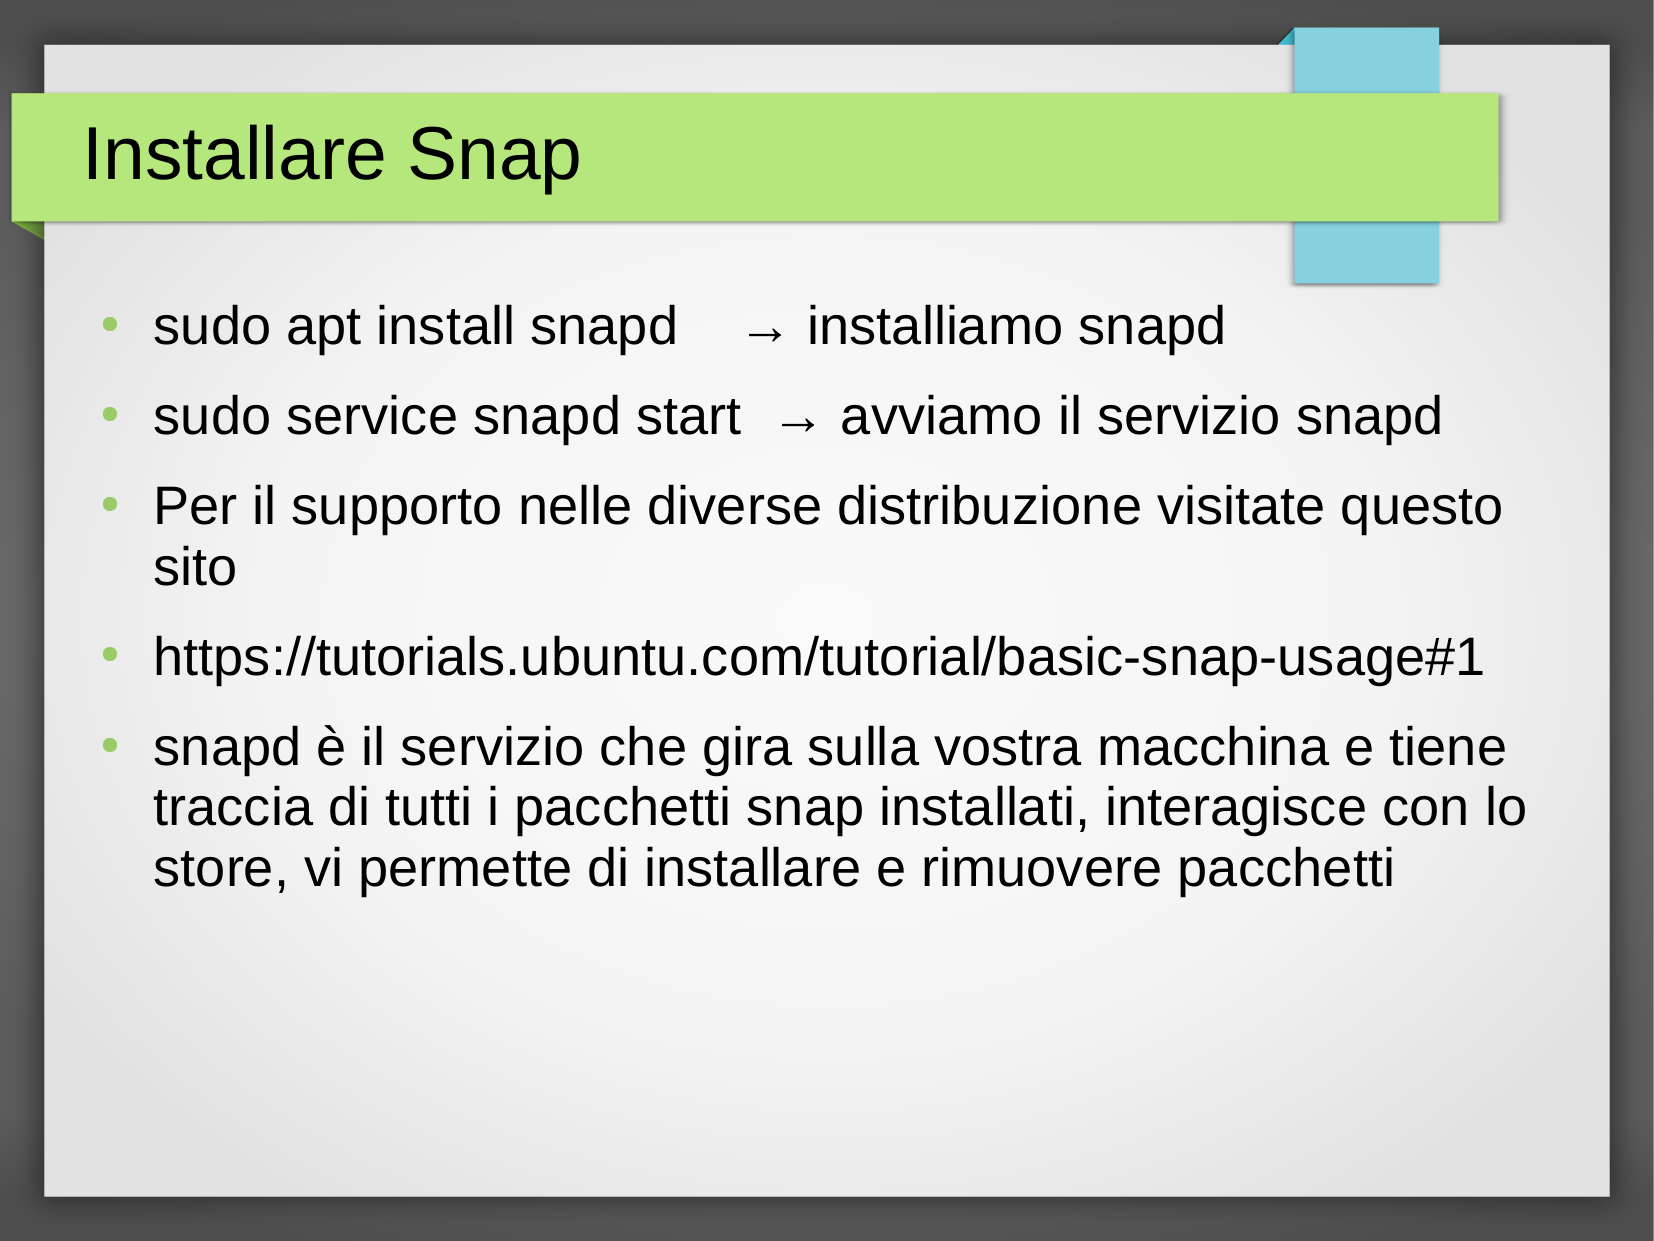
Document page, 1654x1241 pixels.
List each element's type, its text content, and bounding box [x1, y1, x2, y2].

title Installare Snap [82, 94, 1264, 213]
picture [0, 0, 1654, 1241]
list sudo apt install snapd → installiamo snapd sudo service snapd start → avviamo il servizio snapd Per il supporto nelle diverse distribuzione visitate questo sito https://tutorials.ubuntu.com/tutorial/basic-snap-usage#1 snapd è il servizio che gira sulla vostra macchina e tiene traccia di tutti i pacchetti snap installati, interagisce con lo store, vi permette di installare e rimuovere pacchetti [82, 295, 1571, 1170]
